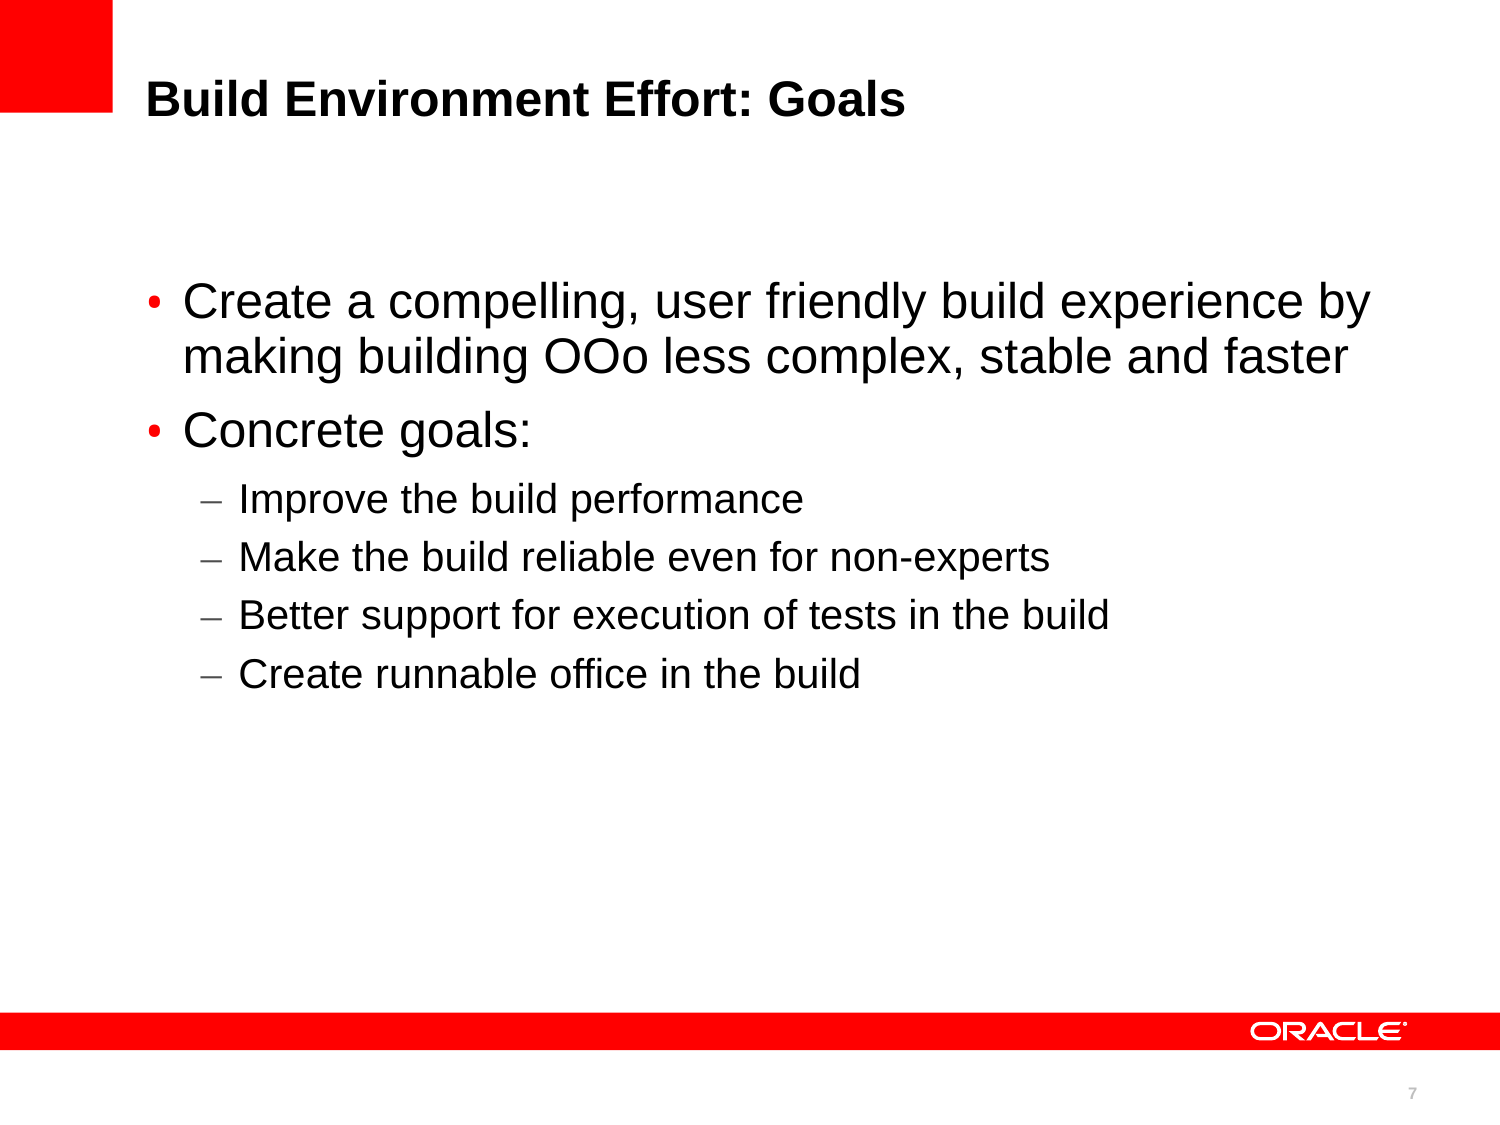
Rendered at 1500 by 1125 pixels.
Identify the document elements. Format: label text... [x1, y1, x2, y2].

list Create a compelling, user friendly build experience by making building OOo less complex, stable and faster Concrete goals: Improve the build performance Make the build reliable even for non-experts Better support for execution of tests in the build Create runnable office in the build [145, 272, 1423, 903]
title Build Environment Effort: Goals [145, 67, 1388, 220]
